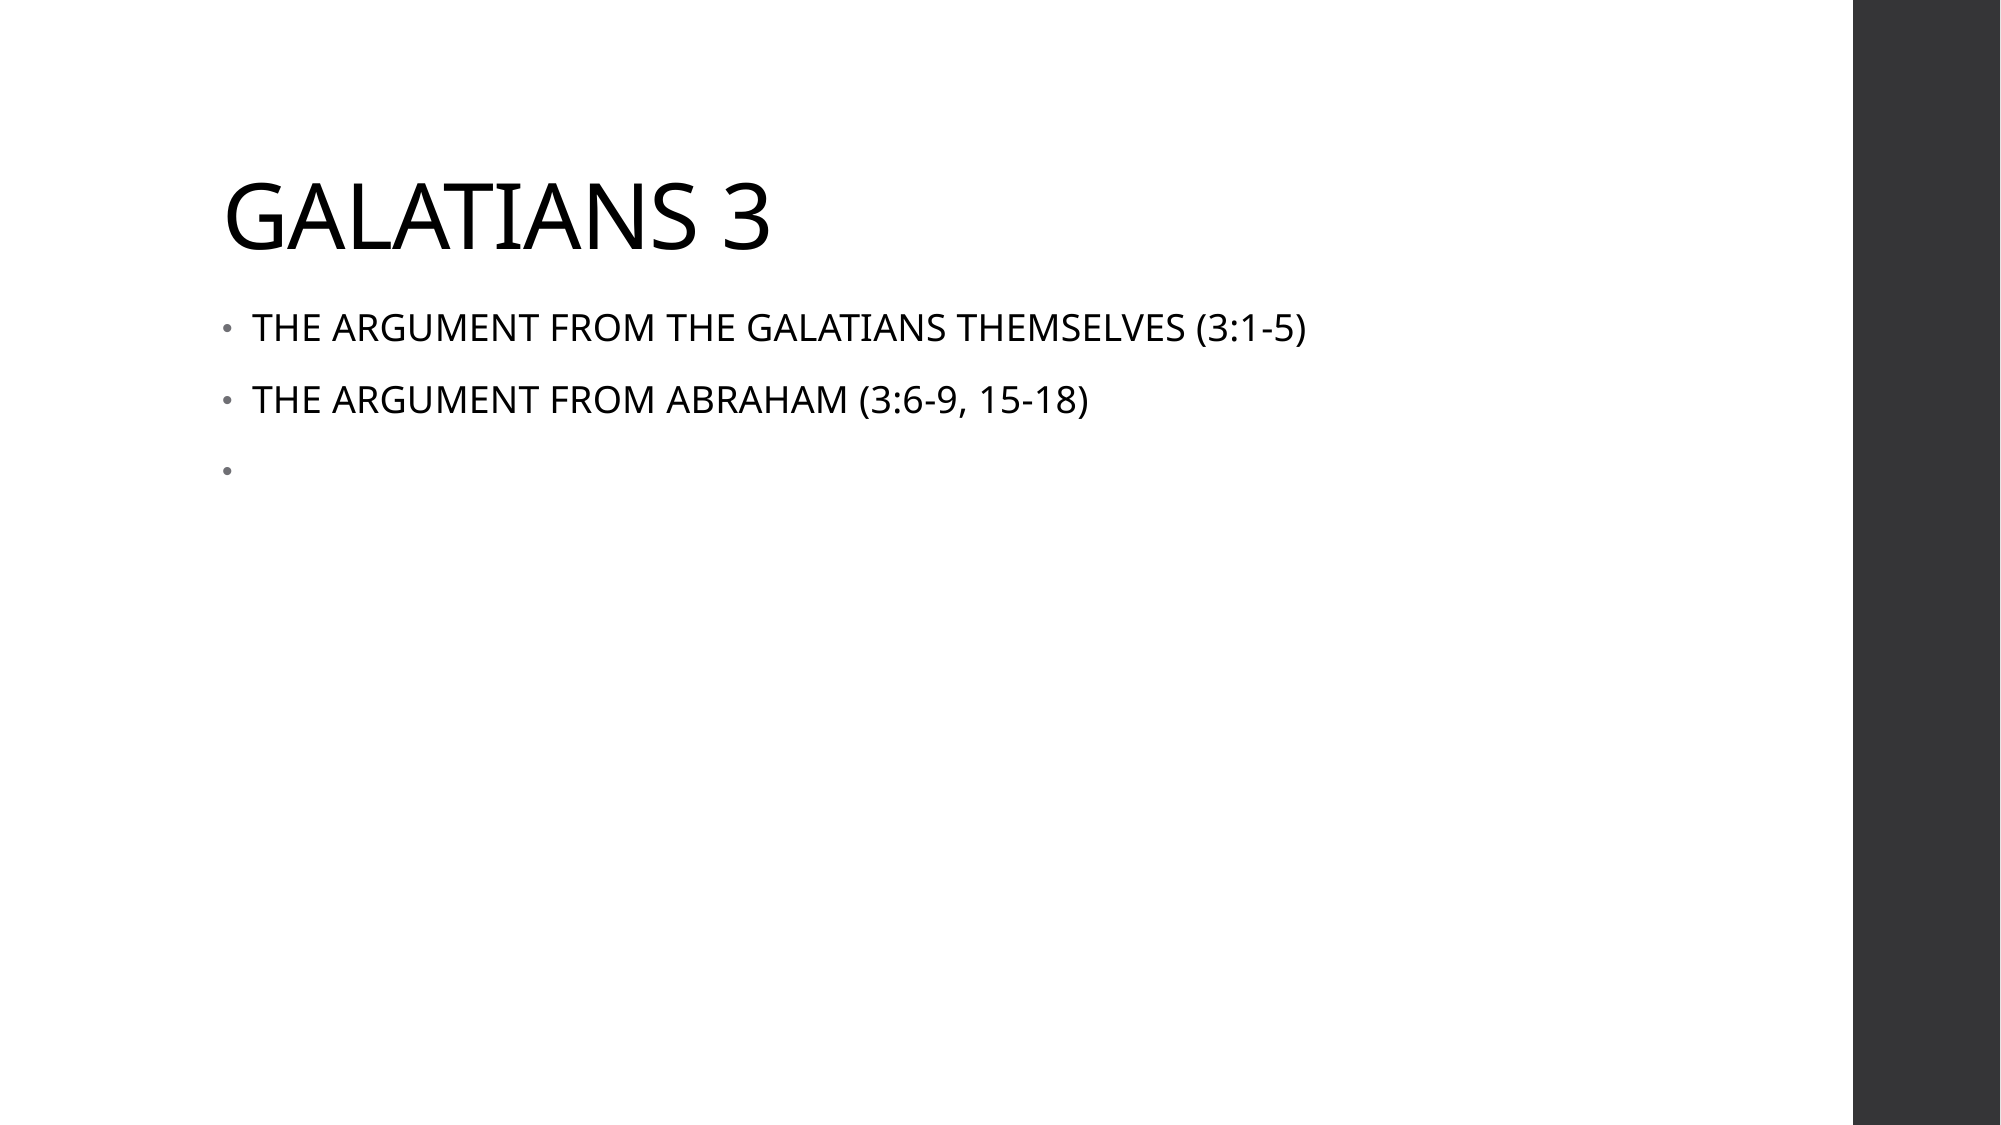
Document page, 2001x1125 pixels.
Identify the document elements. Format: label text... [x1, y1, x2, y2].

title GALATIANS 3 [206, 60, 1797, 278]
list THE ARGUMENT FROM THE GALATIANS THEMSELVES (3:1-5) THE ARGUMENT FROM ABRAHAM (3:6-9, 15-18) [206, 299, 1617, 1014]
